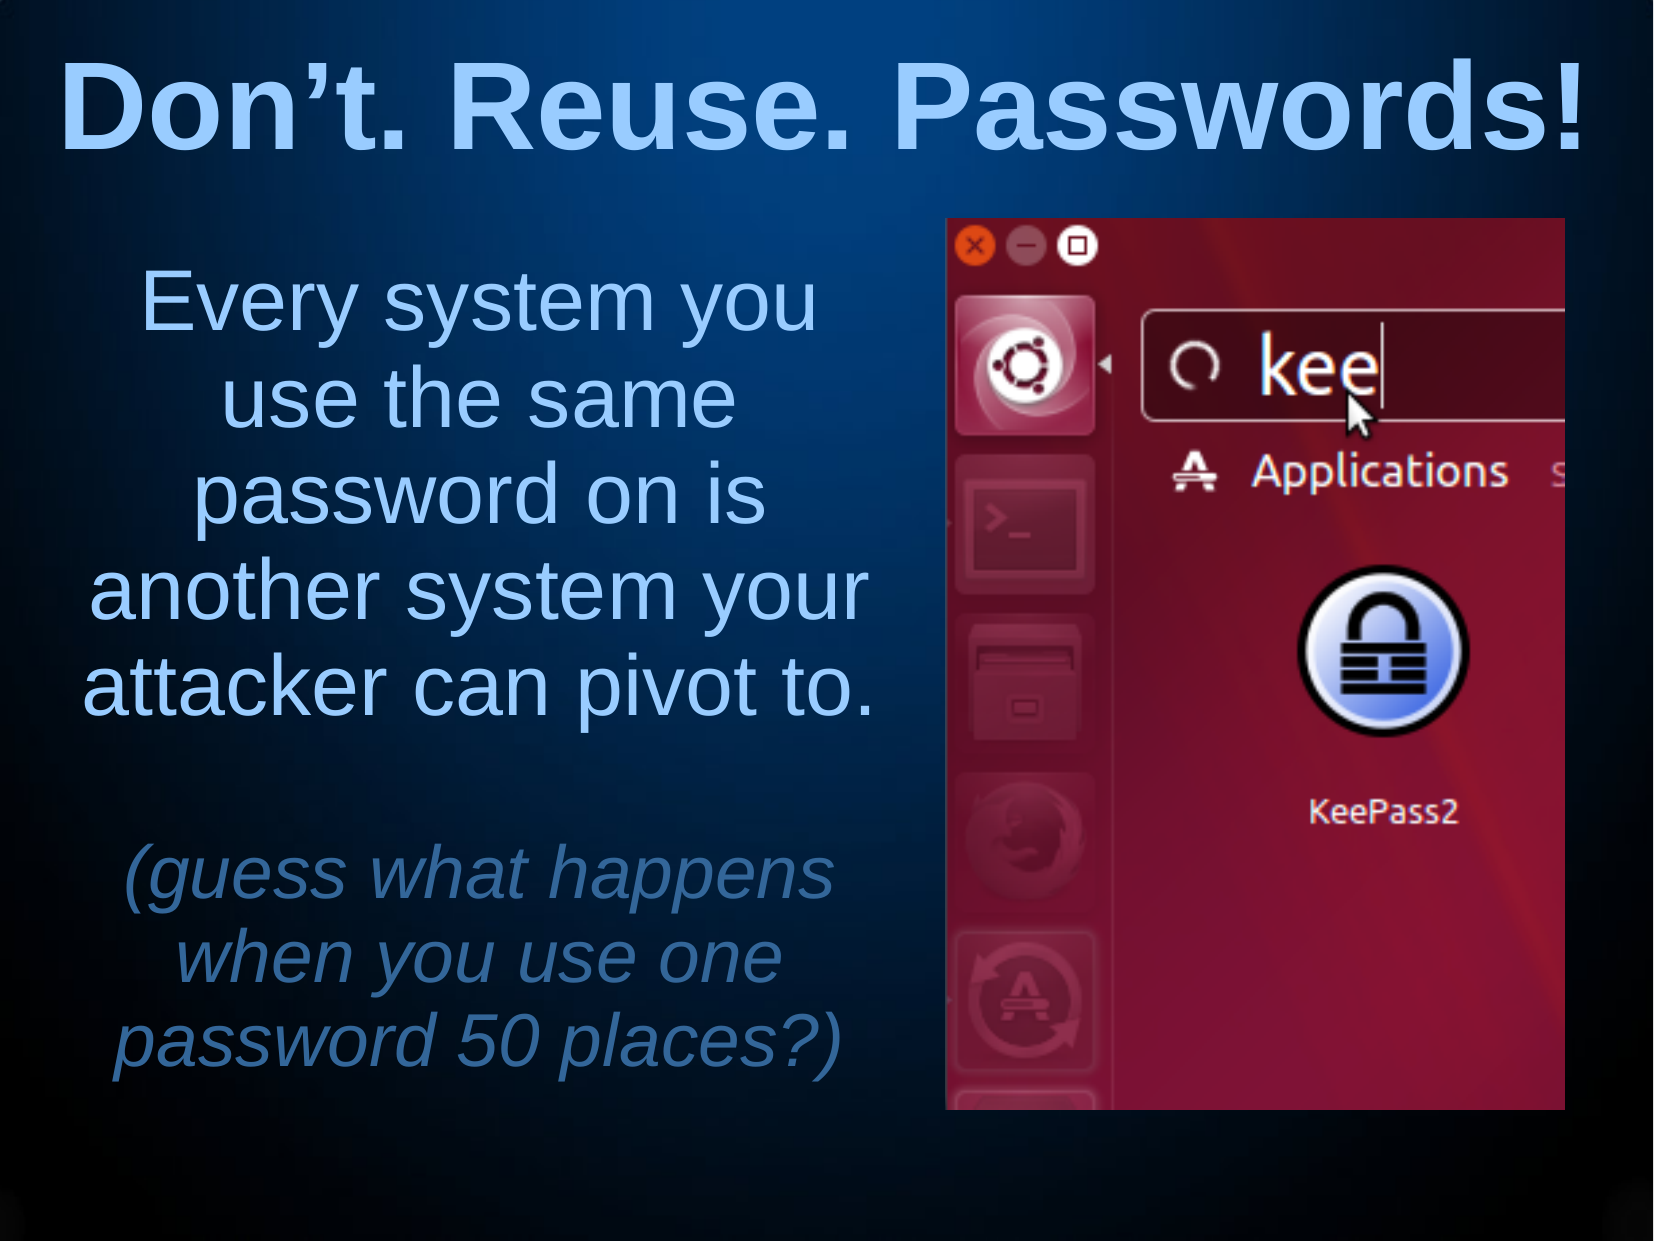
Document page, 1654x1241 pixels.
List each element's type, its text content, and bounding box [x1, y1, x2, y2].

picture [0, 0, 1654, 1241]
title Every system you use the same password on is another system your attacker can pivot to. (guess what happens when you use one password 50 places?) [60, 225, 901, 1111]
title Don’t. Reuse. Passwords! [0, 2, 1651, 211]
